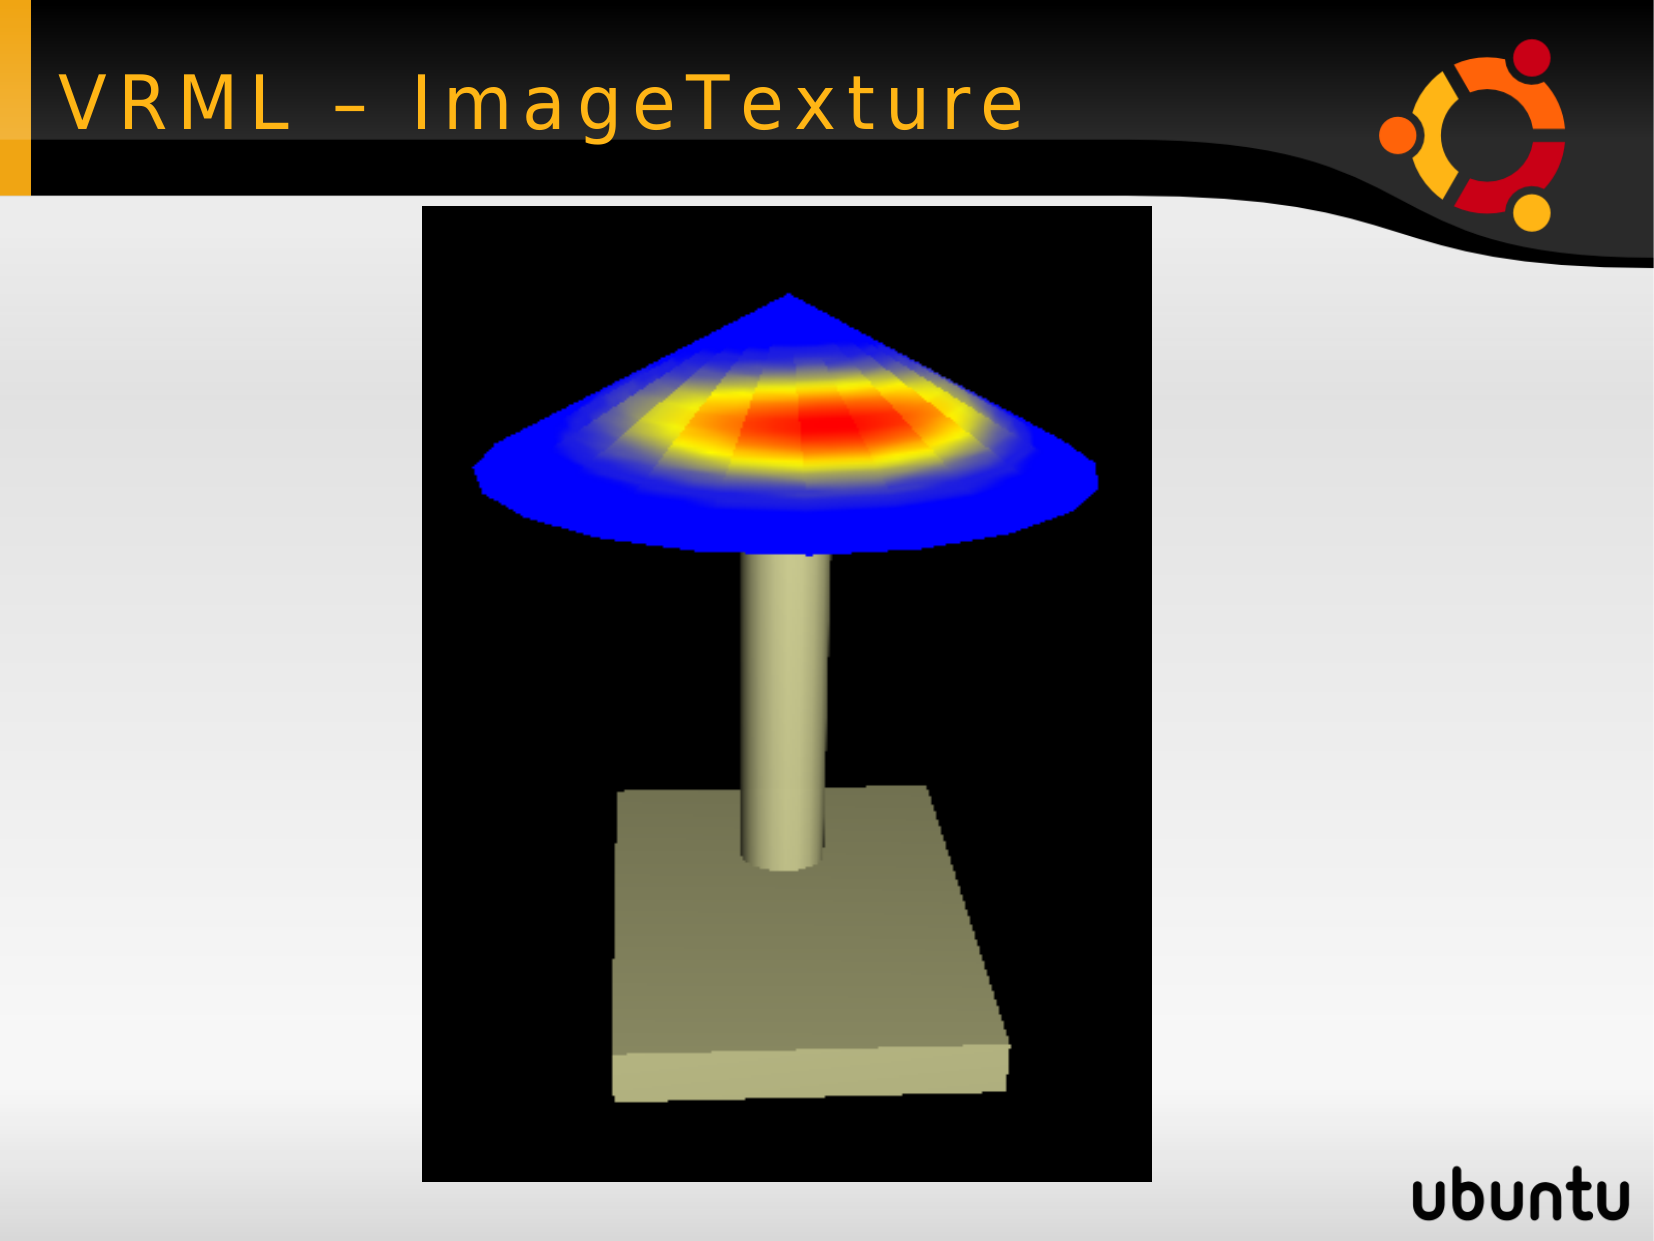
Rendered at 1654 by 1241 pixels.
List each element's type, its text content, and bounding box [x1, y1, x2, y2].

picture [0, 0, 1654, 1241]
title VRML – ImageTexture [59, 29, 1270, 178]
